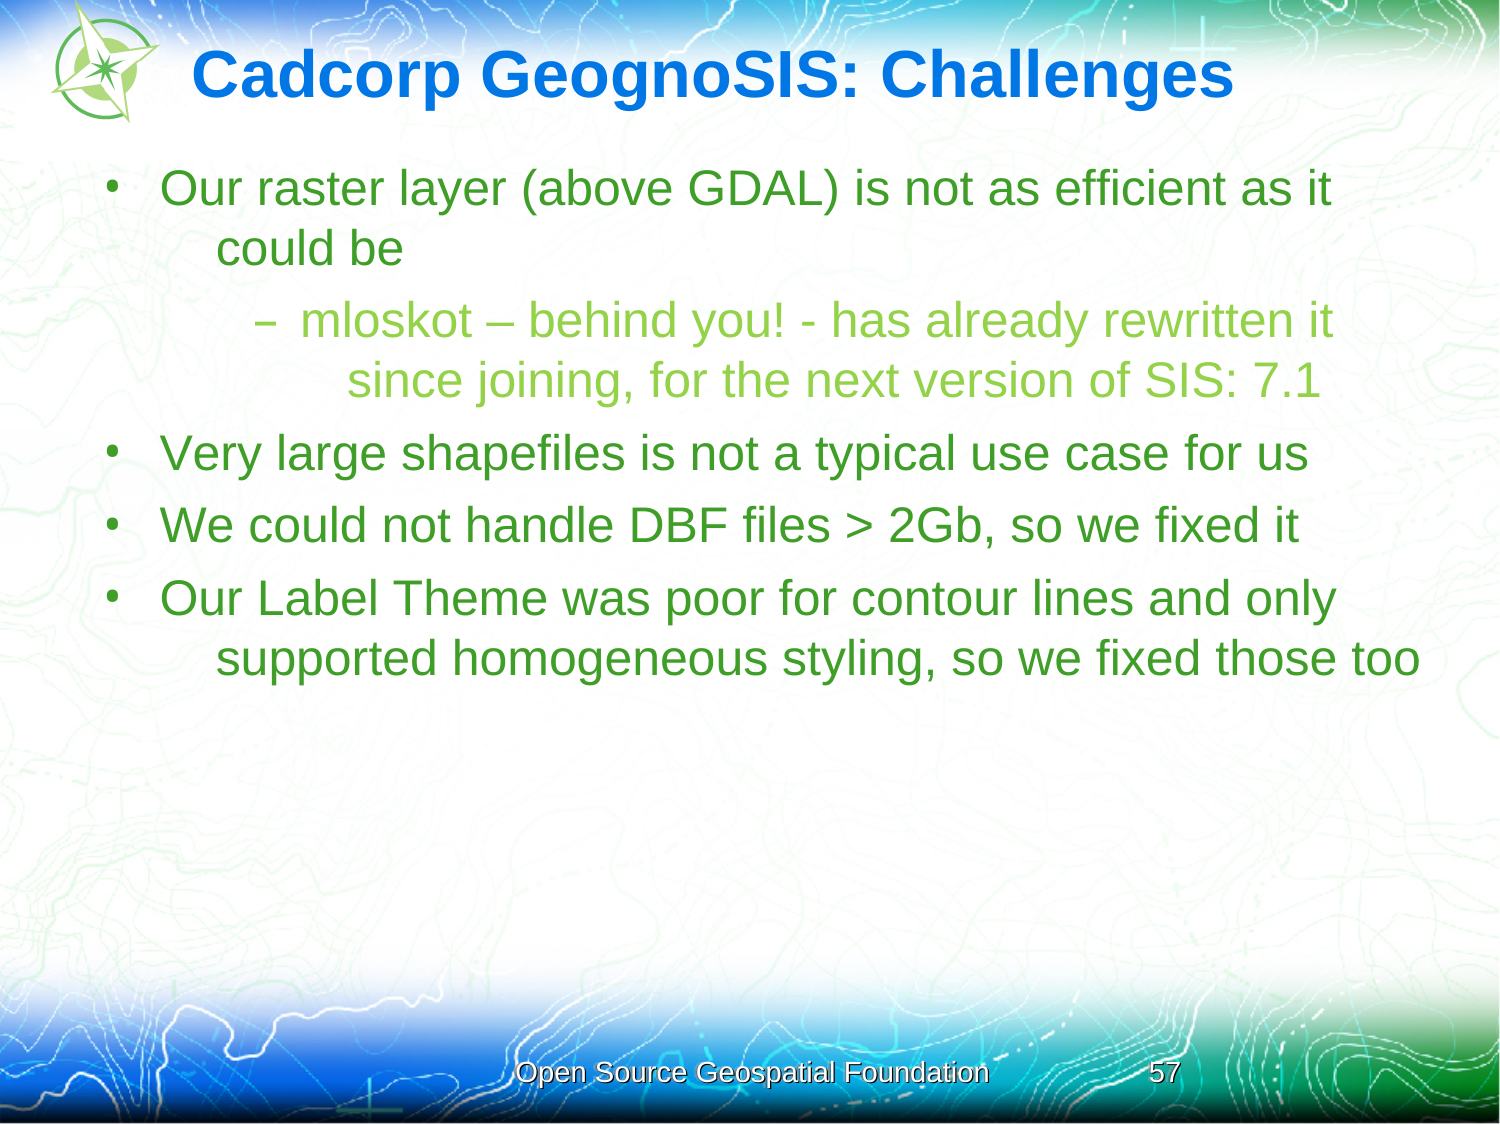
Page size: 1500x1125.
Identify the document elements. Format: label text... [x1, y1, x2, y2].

text_box Open Source Geospatial Foundation [383, 1045, 1123, 1096]
text_box <number> [1134, 1045, 1447, 1112]
picture [0, 0, 1500, 1125]
list Our raster layer (above GDAL) is not as efficient as it could be mloskot – behind you! - has already rewritten it since joining, for the next version of SIS: 7.1 Very large shapefiles is not a typical use case for us We could not handle DBF files > 2Gb, so we fixed it Our Label Theme was poor for contour lines and only supported homogeneous styling, so we fixed those too [88, 147, 1477, 891]
text_box [71, 1045, 355, 1112]
title Cadcorp GeognoSIS: Challenges [177, 21, 1477, 122]
